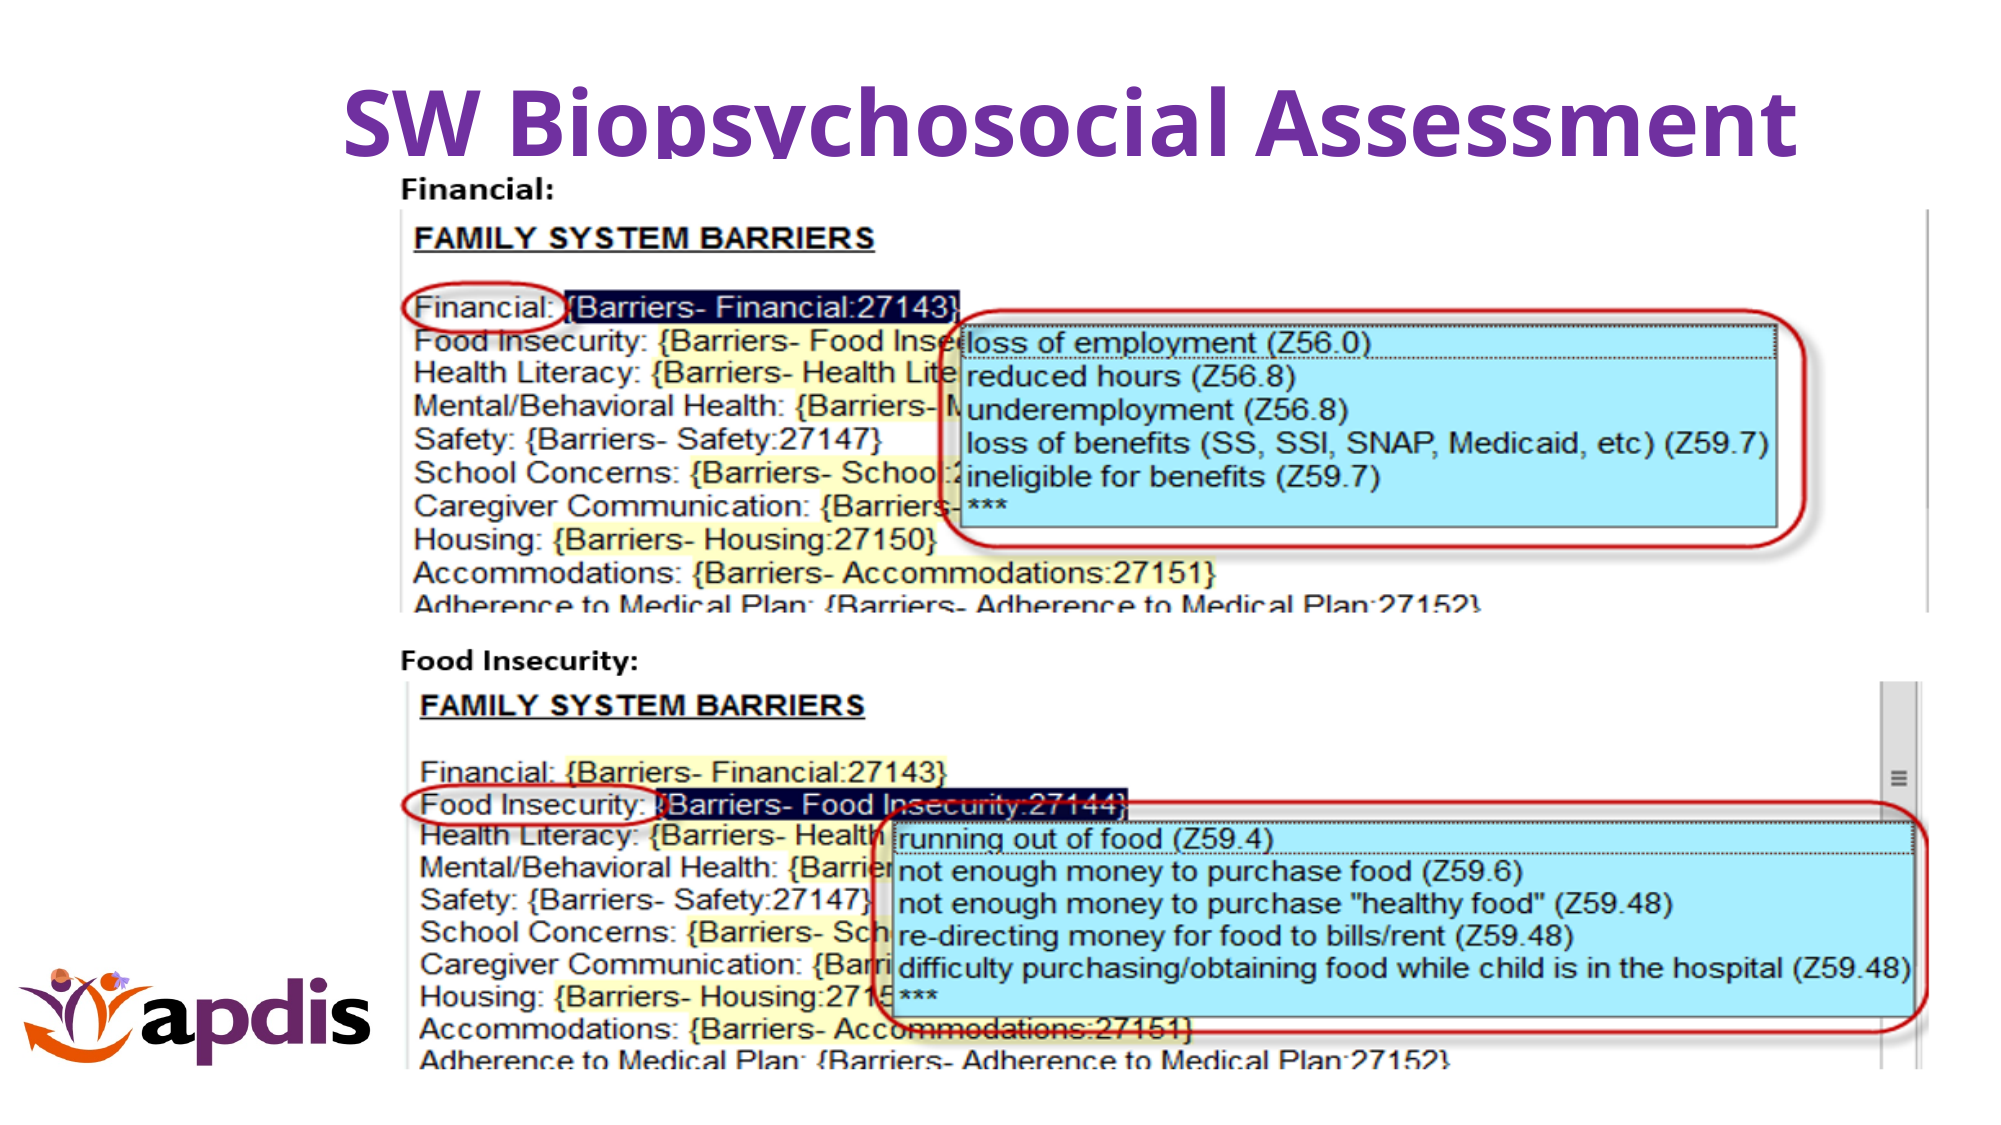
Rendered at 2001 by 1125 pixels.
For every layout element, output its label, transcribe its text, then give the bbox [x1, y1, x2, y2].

picture [392, 159, 1952, 1082]
picture [0, 949, 376, 1082]
title SW Biopsychosocial Assessment [137, 0, 1884, 278]
